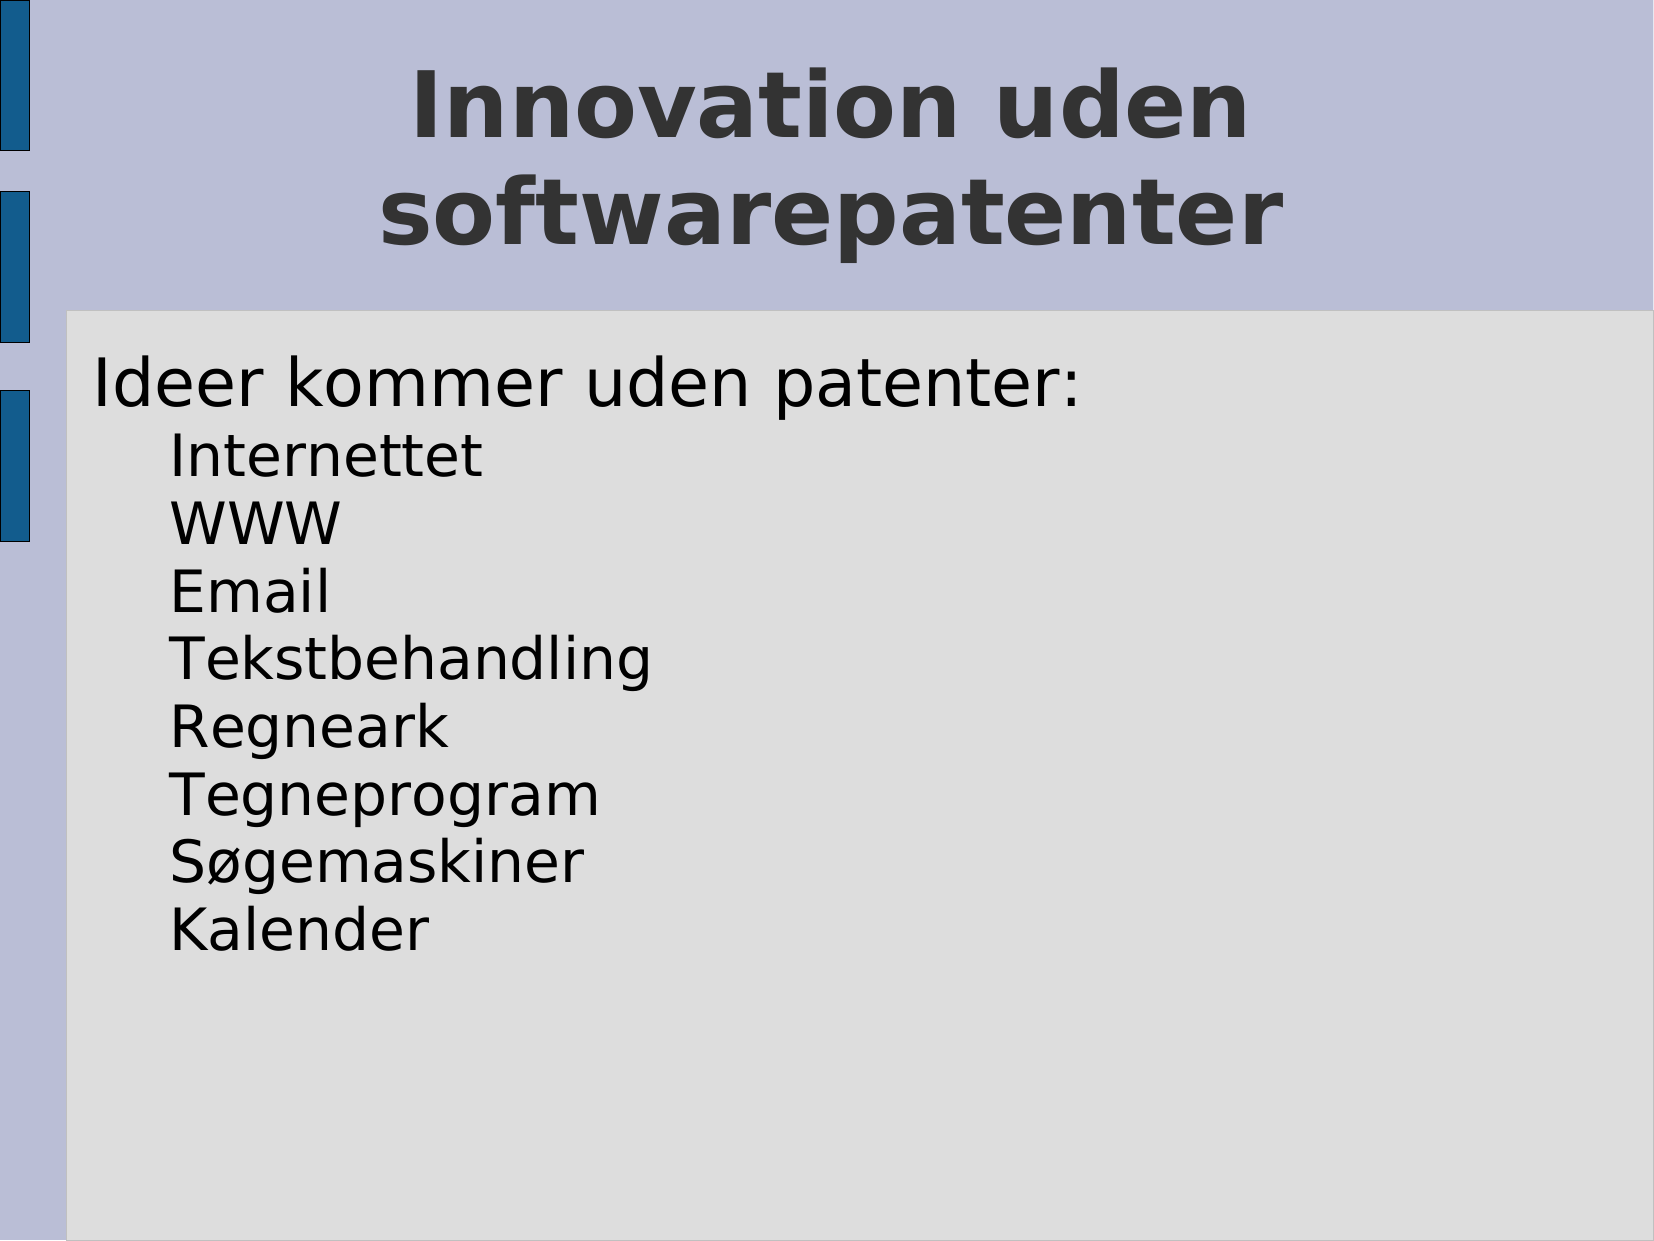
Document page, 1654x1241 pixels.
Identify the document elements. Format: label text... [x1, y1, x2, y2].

title Innovation uden softwarepatenter [125, 51, 1538, 267]
list Ideer kommer uden patenter: Internettet WWW Email Tekstbehandling Regneark Tegneprogram Søgemaskiner Kalender [75, 344, 1654, 1127]
